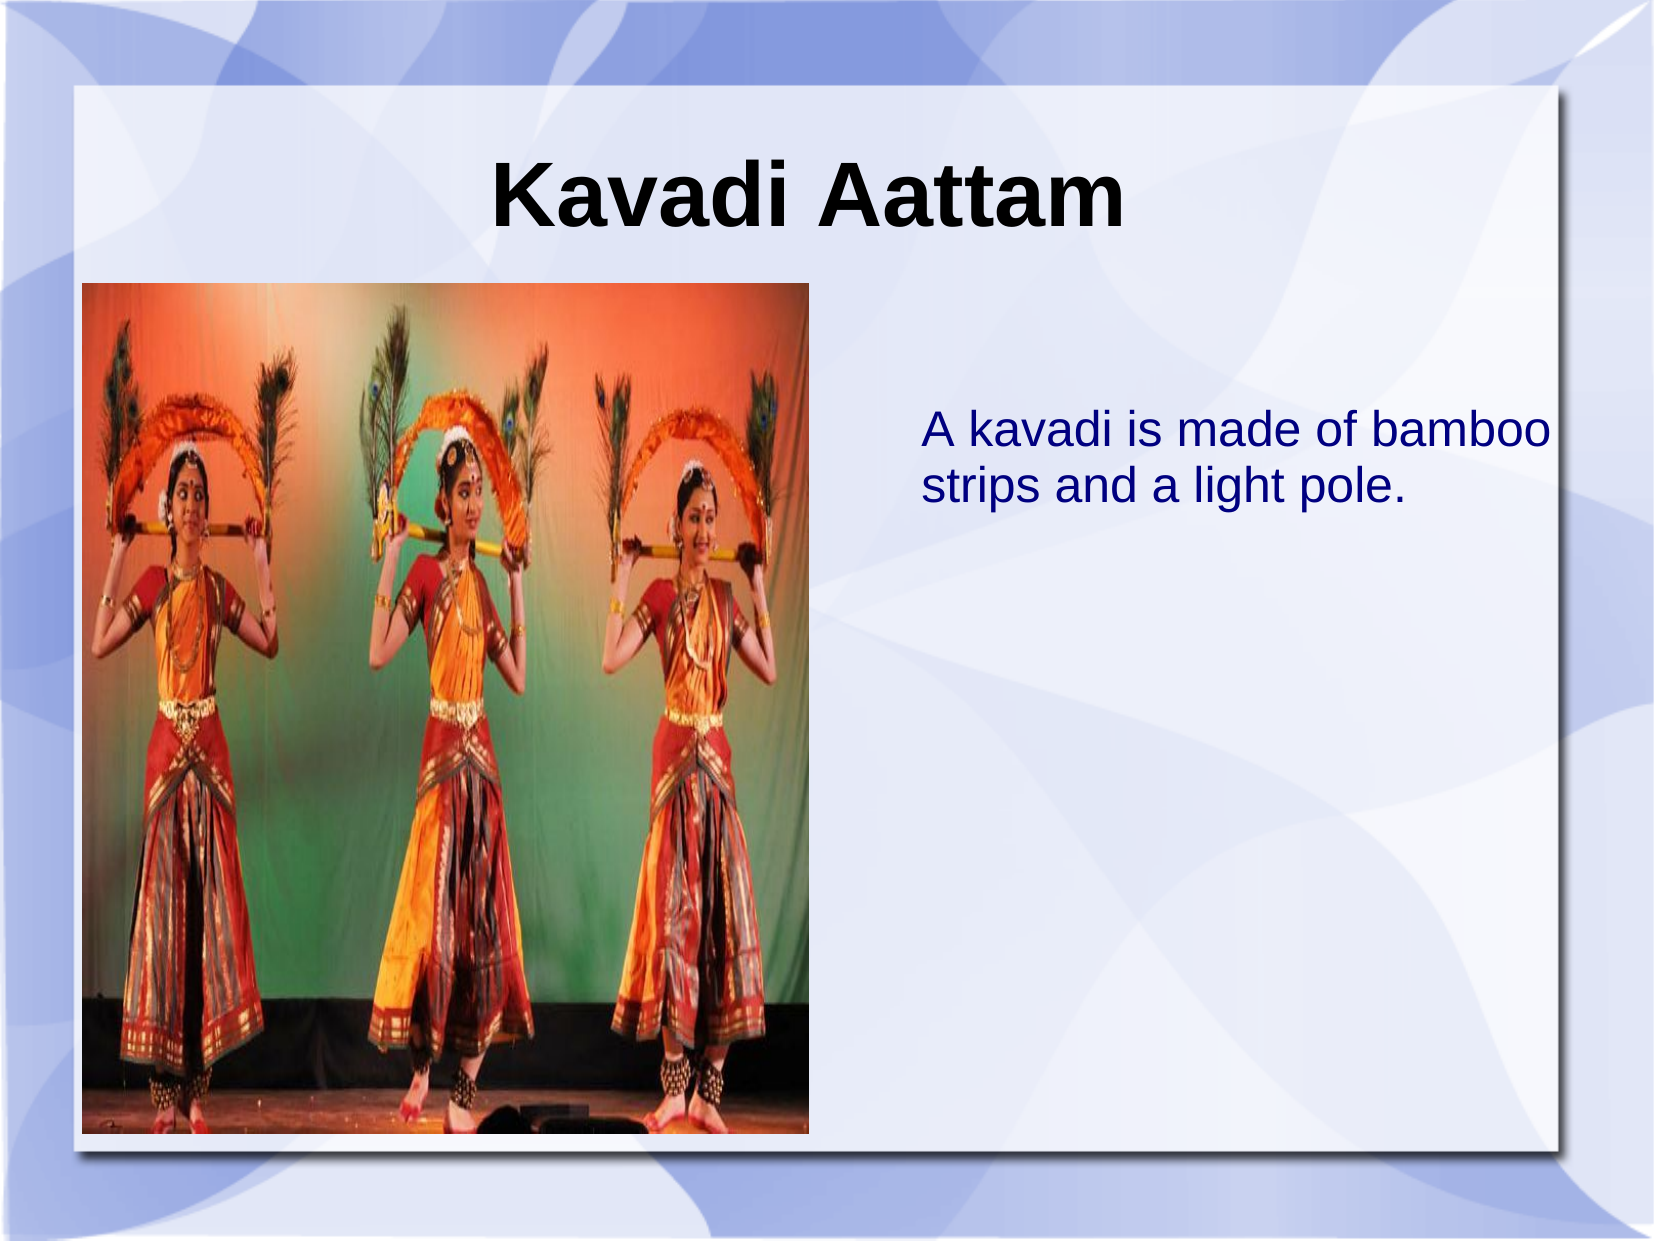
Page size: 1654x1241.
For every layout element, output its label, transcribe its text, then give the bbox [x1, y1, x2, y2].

list A kavadi is made of bamboo strips and a light pole. [850, 401, 1577, 549]
picture [0, 0, 1654, 1241]
title Kavadi Aattam [82, 90, 1536, 298]
